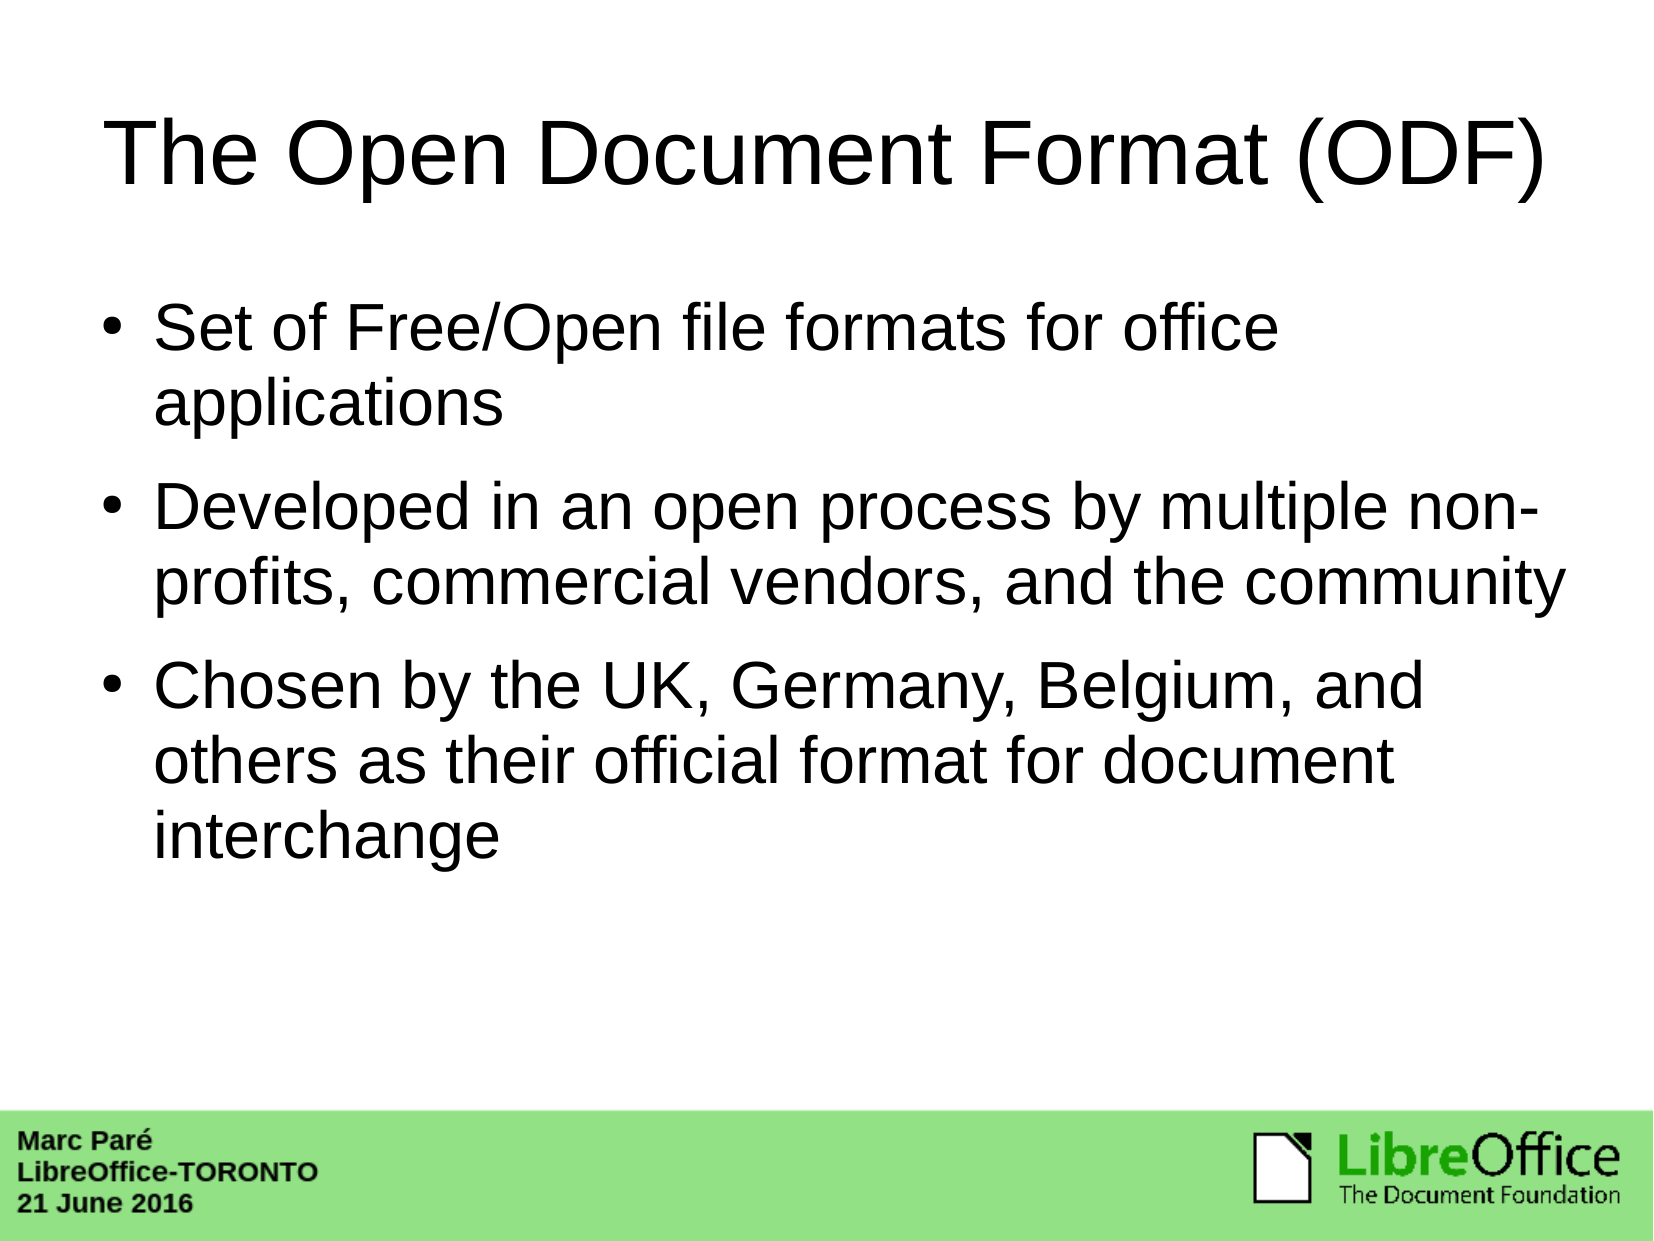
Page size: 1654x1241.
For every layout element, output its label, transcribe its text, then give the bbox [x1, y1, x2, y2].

picture [0, 0, 1654, 1241]
list Set of Free/Open file formats for office applications Developed in an open process by multiple non-profits, commercial vendors, and the community Chosen by the UK, Germany, Belgium, and others as their official format for document interchange [82, 290, 1571, 1010]
title The Open Document Format (ODF) [82, 49, 1571, 257]
